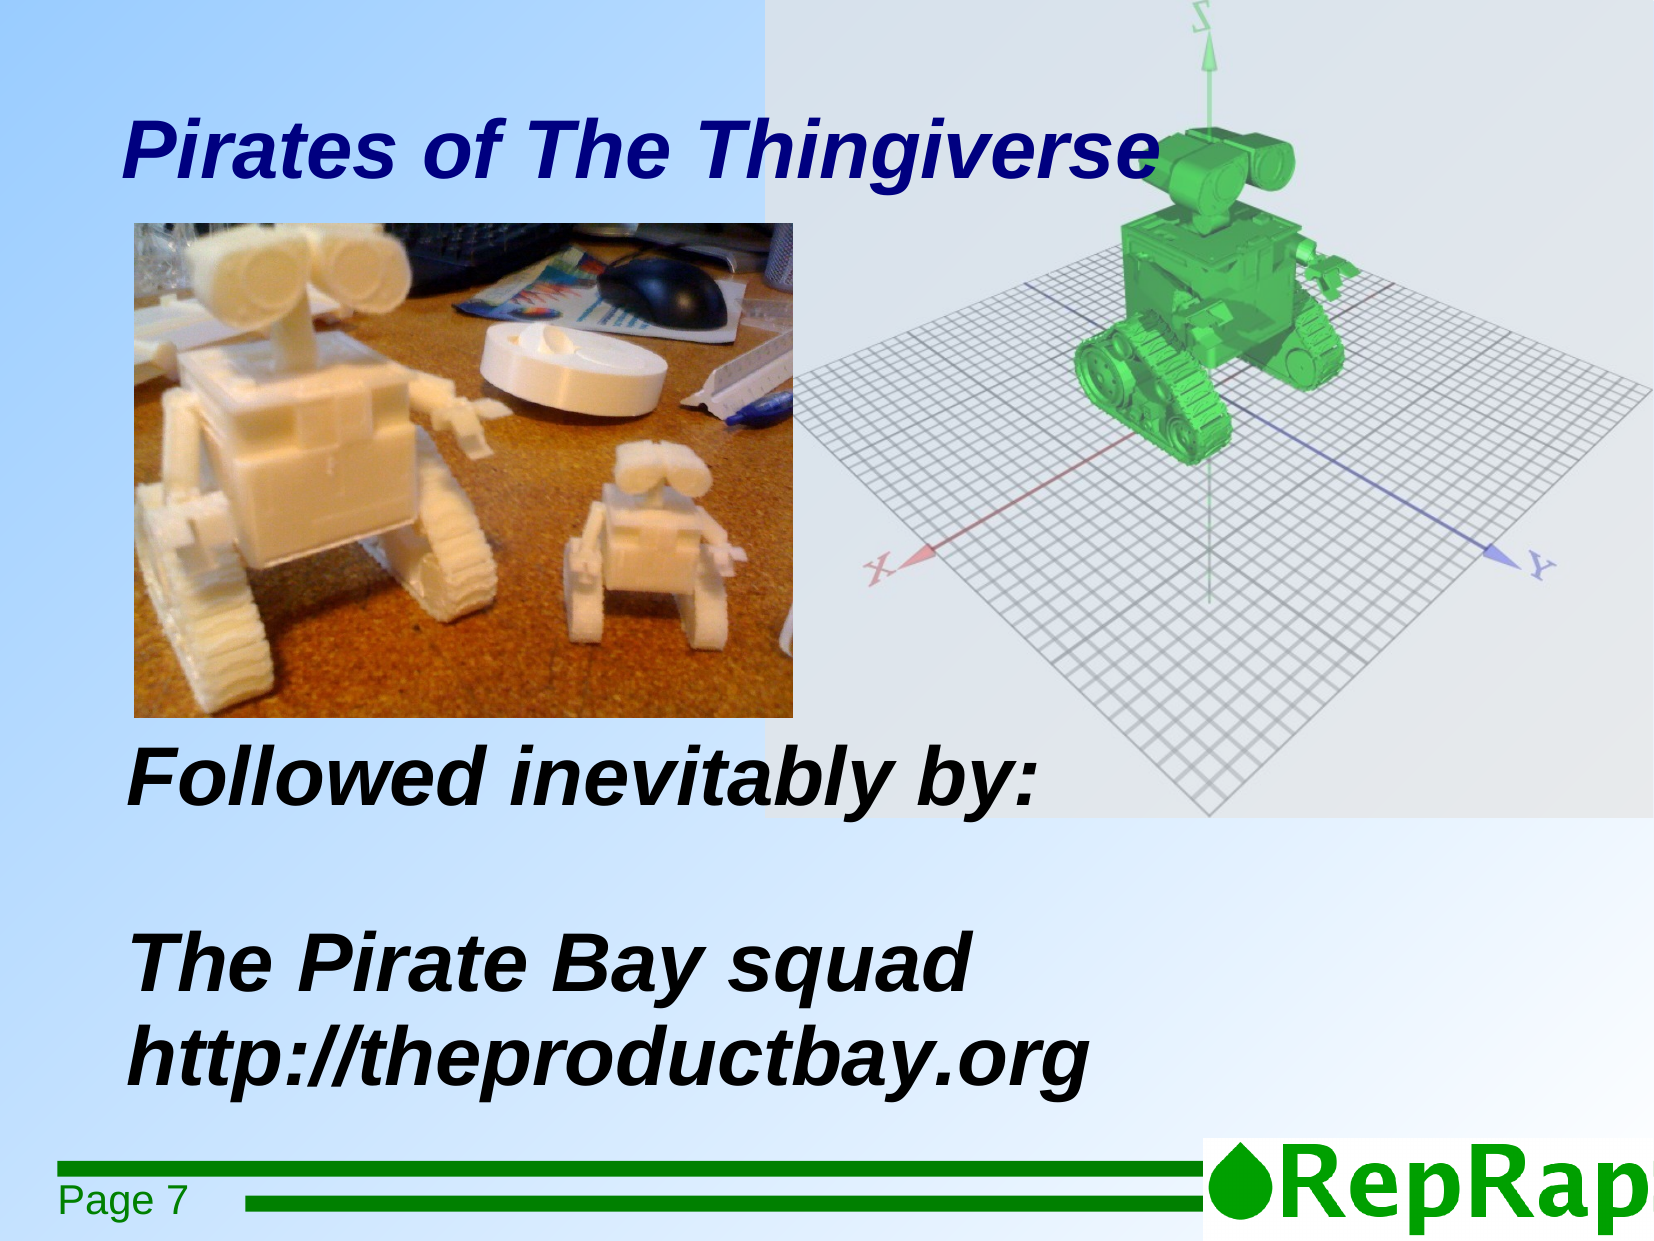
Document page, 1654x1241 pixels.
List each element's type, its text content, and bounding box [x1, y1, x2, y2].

title Pirates of The Thingiverse [121, 46, 1534, 254]
picture [1203, 1138, 1654, 1241]
picture [134, 0, 1654, 818]
text_box Followed inevitably by: The Pirate Bay squad http://theproductbay.org [126, 544, 1543, 1103]
